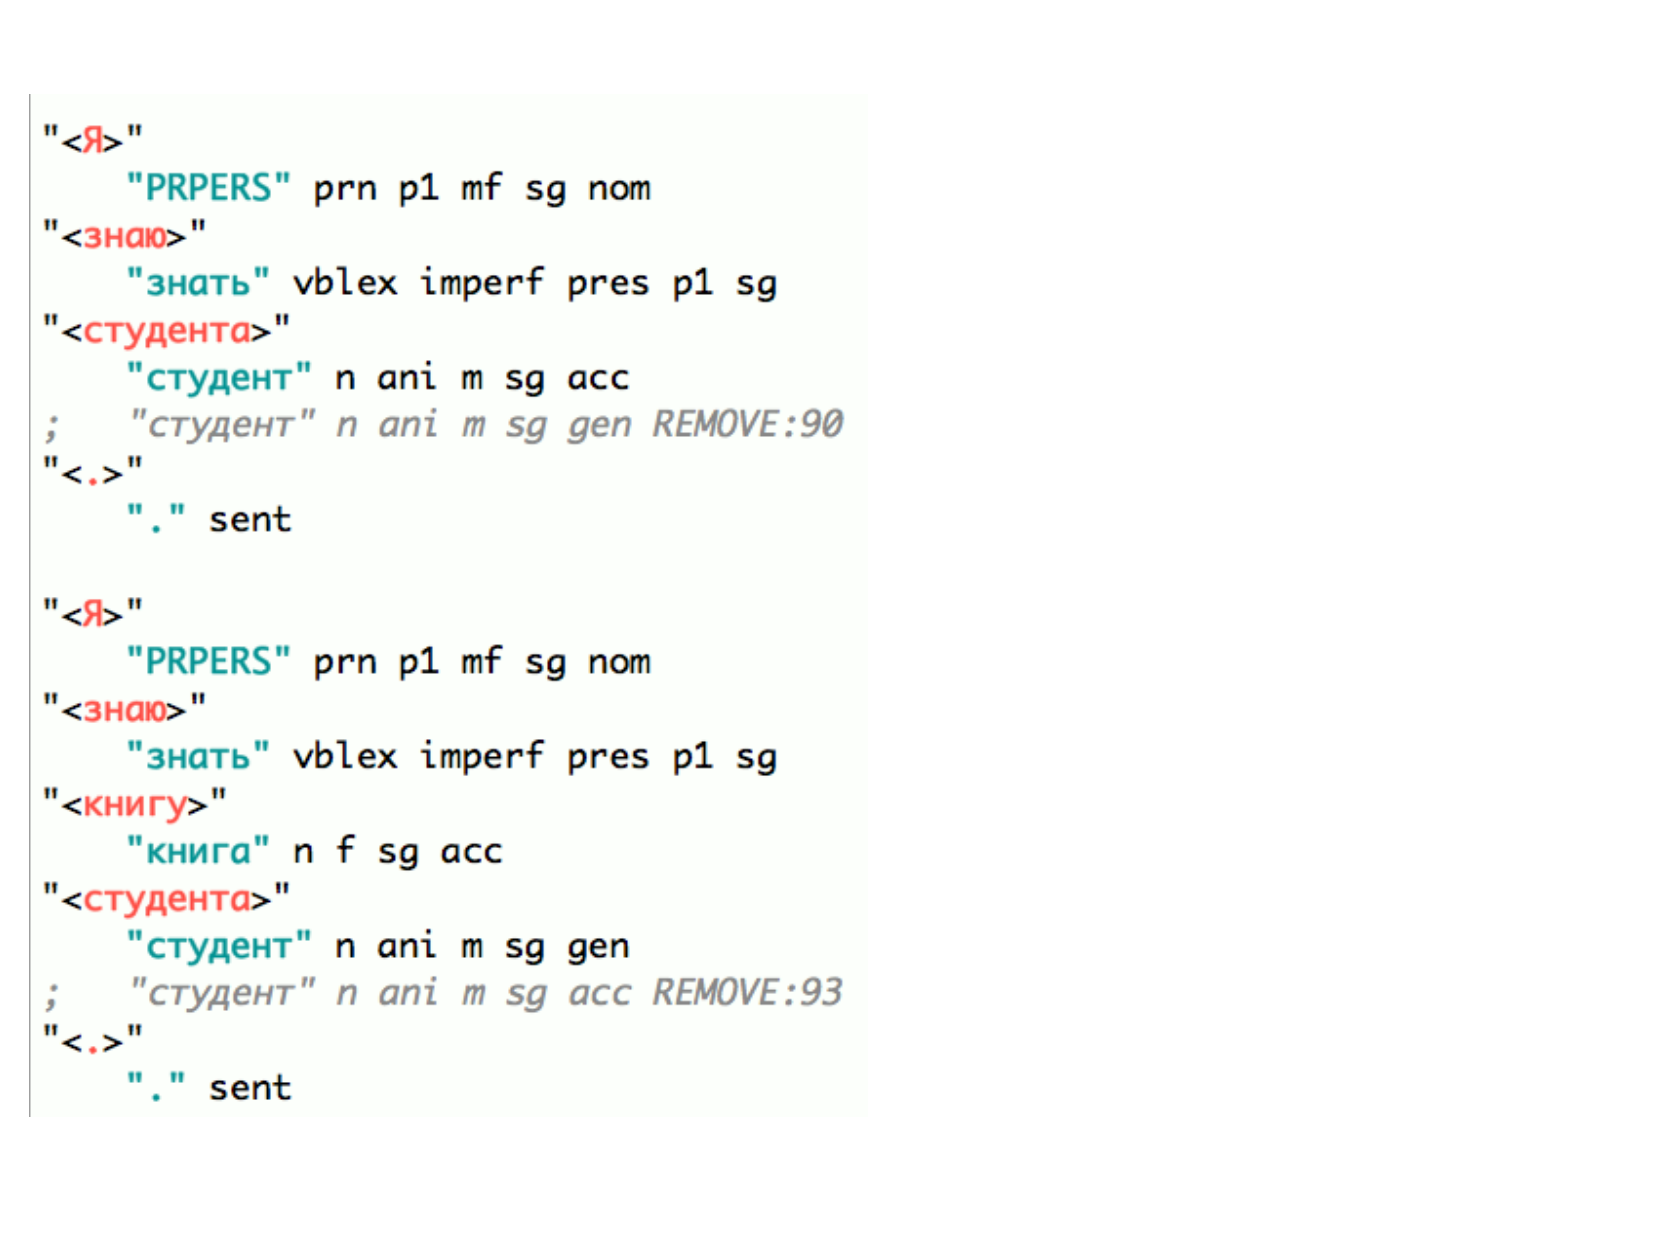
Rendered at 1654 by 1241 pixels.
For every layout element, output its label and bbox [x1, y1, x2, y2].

picture [29, 94, 868, 1117]
